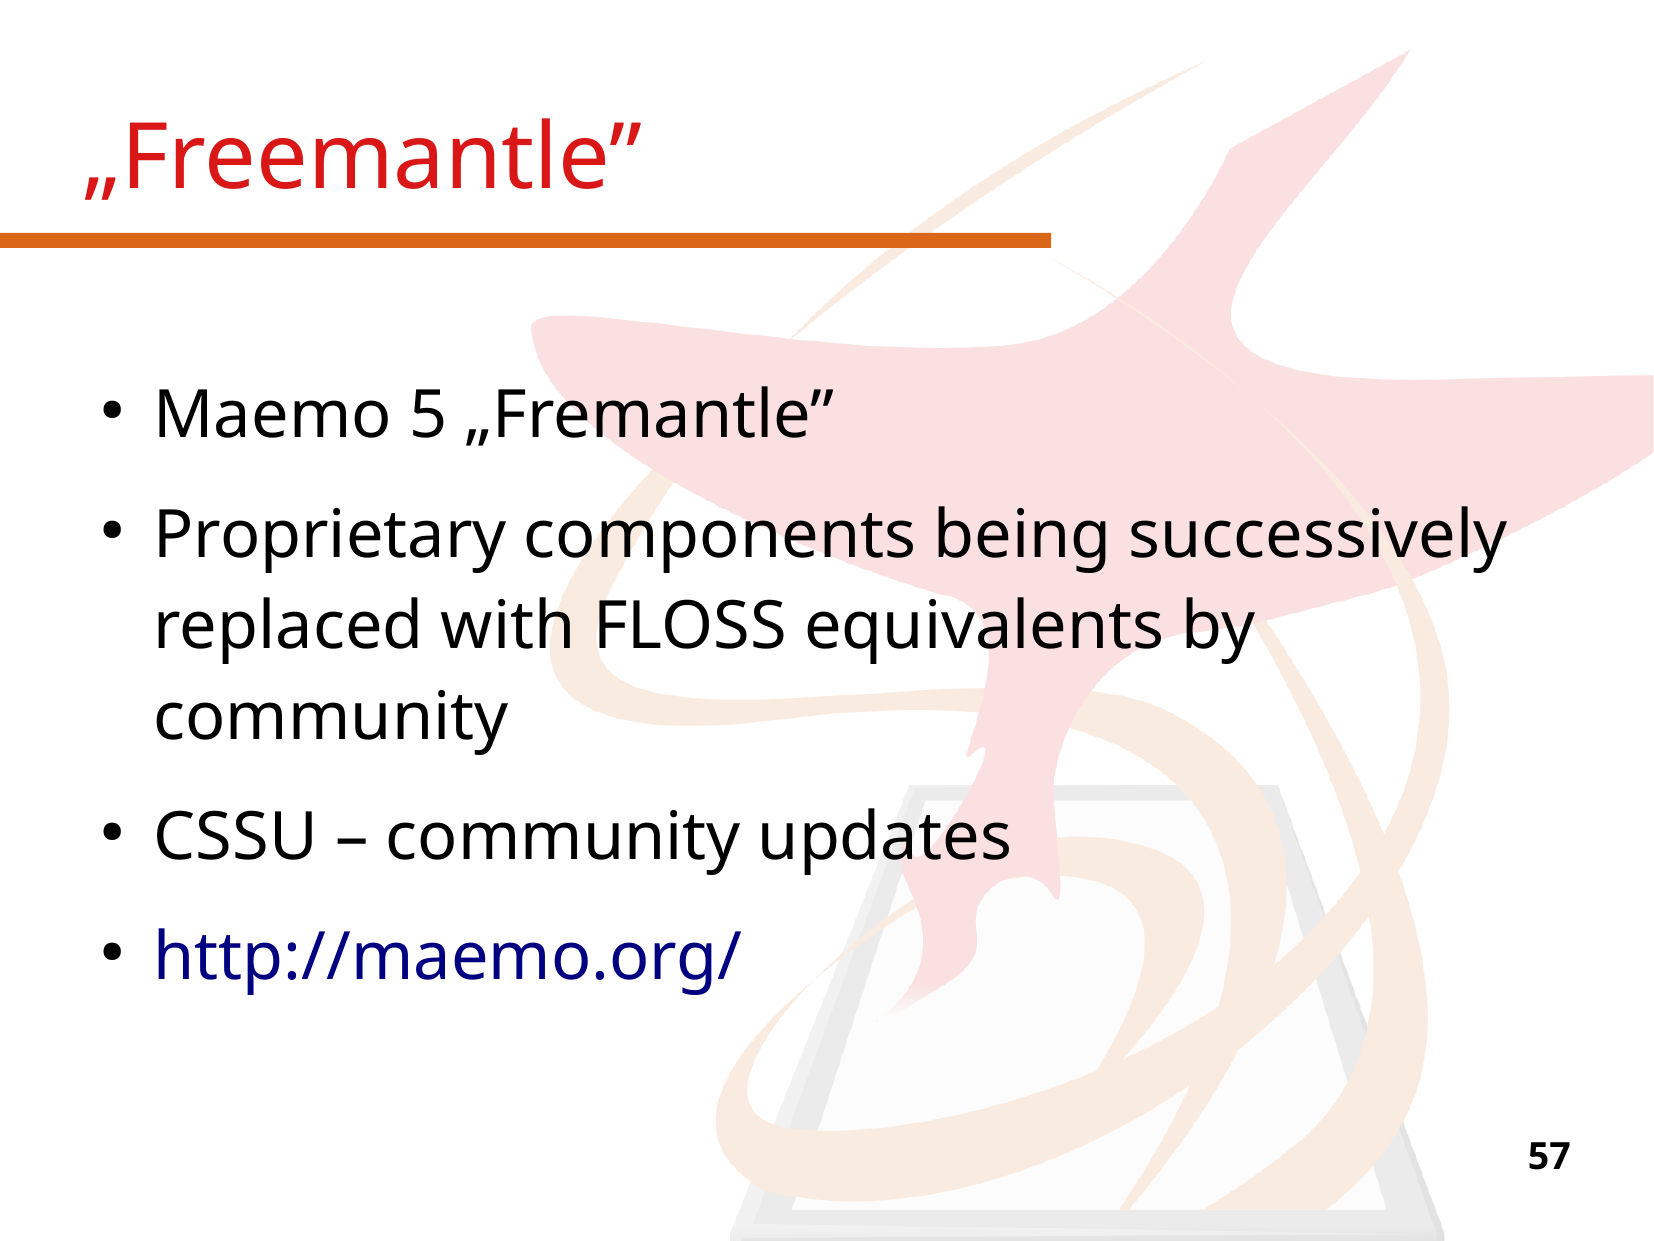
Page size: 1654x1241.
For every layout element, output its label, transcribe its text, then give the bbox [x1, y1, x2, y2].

list Maemo 5 „Fremantle” Proprietary components being successively replaced with FLOSS equivalents by community CSSU – community updates http://maemo.org/ [82, 290, 1571, 1075]
picture [531, 49, 1654, 1241]
title „Freemantle” [82, 49, 1571, 257]
